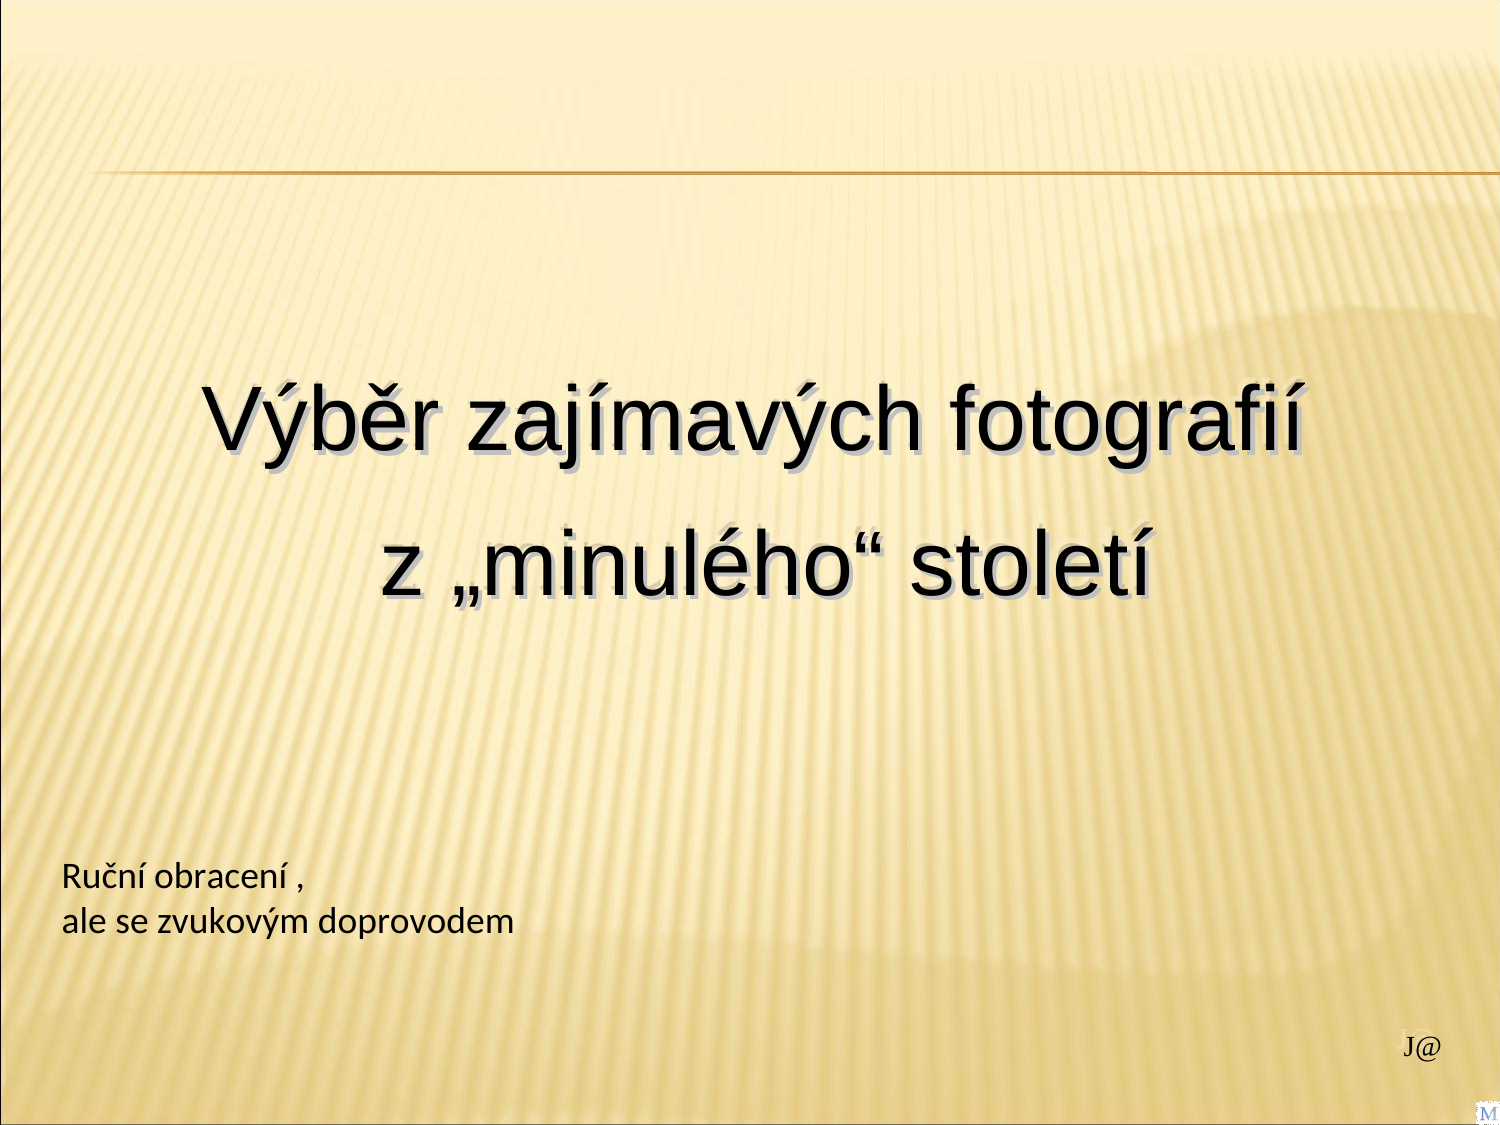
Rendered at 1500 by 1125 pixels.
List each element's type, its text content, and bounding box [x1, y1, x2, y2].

text_box J@ [1312, 1019, 1458, 1070]
text_box Výběr zajímavých fotografií z „minulého“ století [163, 351, 1372, 622]
text_box Ruční obracení , ale se zvukovým doprovodem [46, 843, 610, 950]
picture [0, 0, 1500, 1125]
